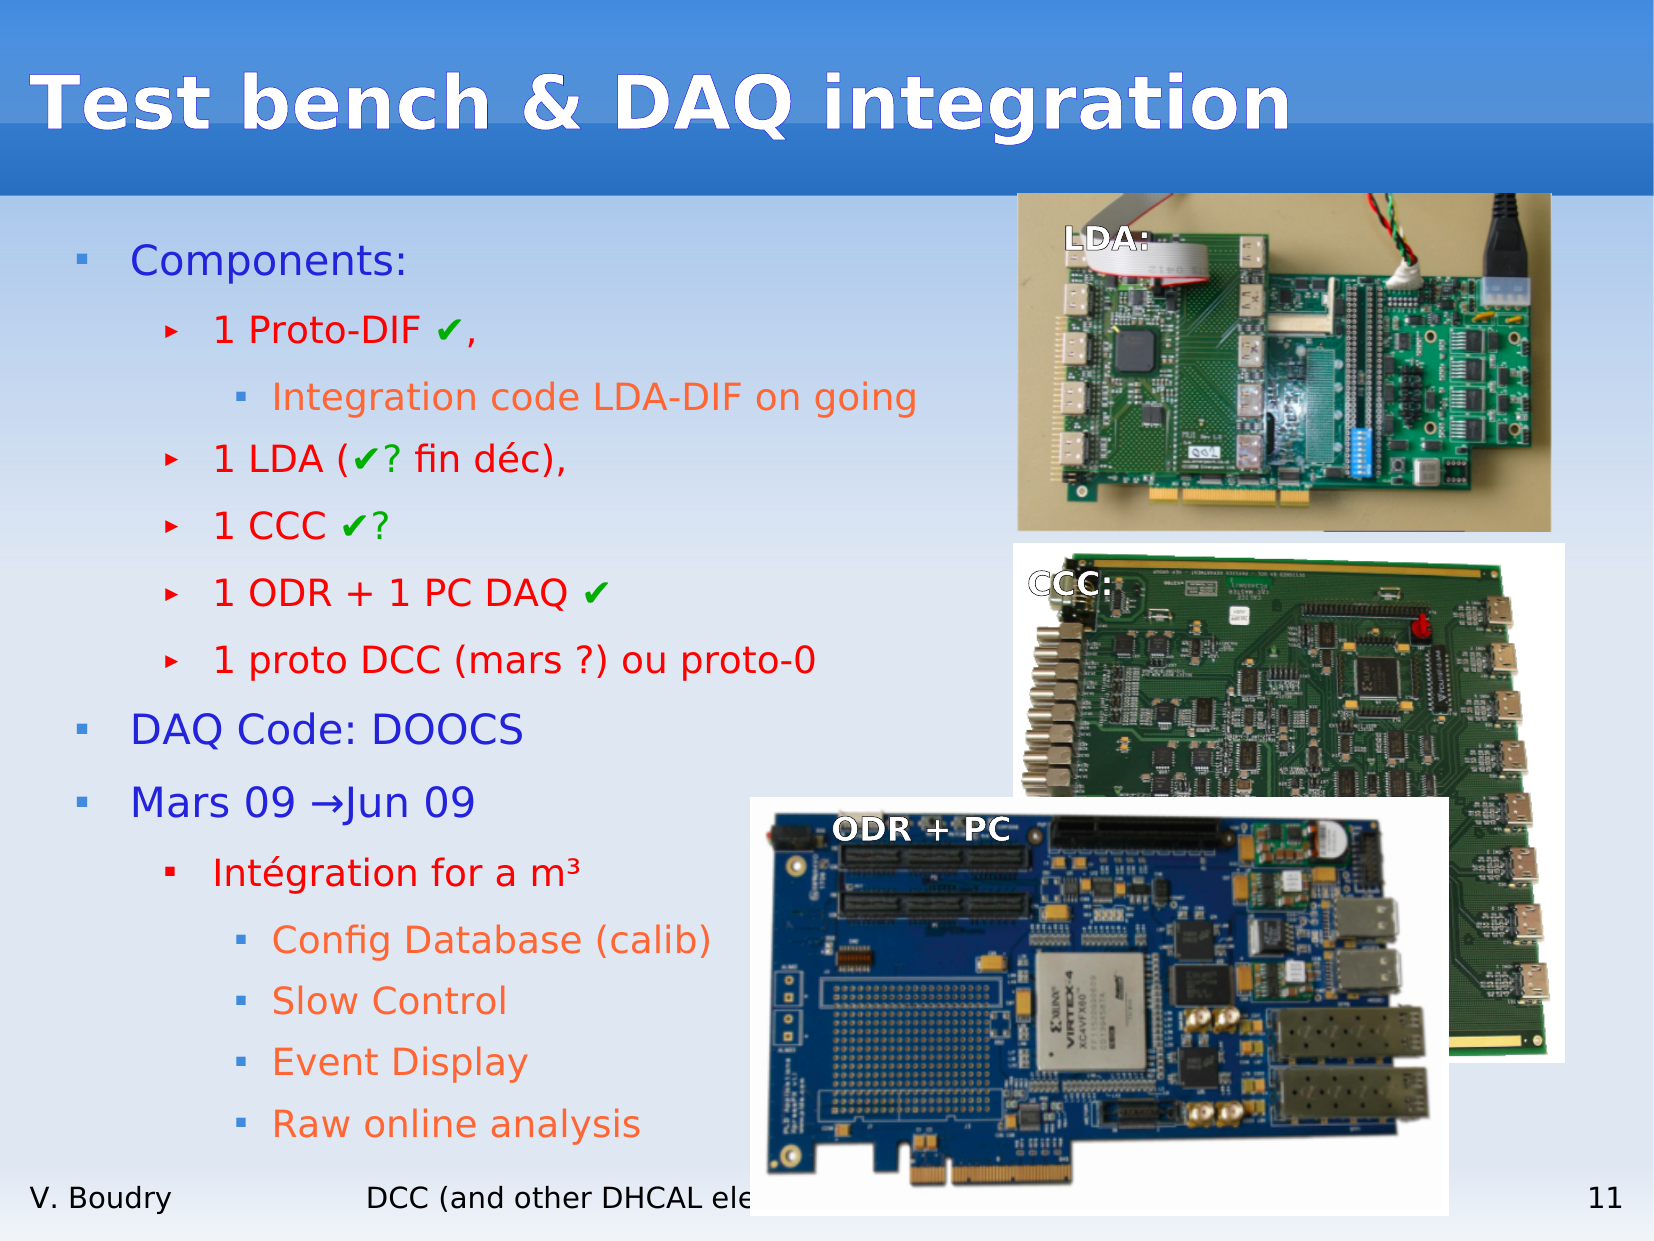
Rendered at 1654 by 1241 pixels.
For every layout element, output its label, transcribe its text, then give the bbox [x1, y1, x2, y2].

picture [0, 0, 1654, 1241]
text_box CCC: [1012, 557, 1141, 611]
title Test bench & DAQ integration [29, 7, 1654, 200]
text_box LDA: [1047, 212, 1178, 266]
text_box ODR + PC [816, 802, 1028, 857]
list Components: 1 Proto-DIF ✔, Integration code LDA-DIF on going 1 LDA (✔? fin déc), 1 CCC ✔? 1 ODR + 1 PC DAQ ✔ 1 proto DCC (mars ?) ou proto-0 DAQ Code: DOOCS Mars 09 →Jun 09 Intégration for a m³ Config Database (calib) Slow Control Event Display Raw online analysis [59, 236, 1595, 1213]
